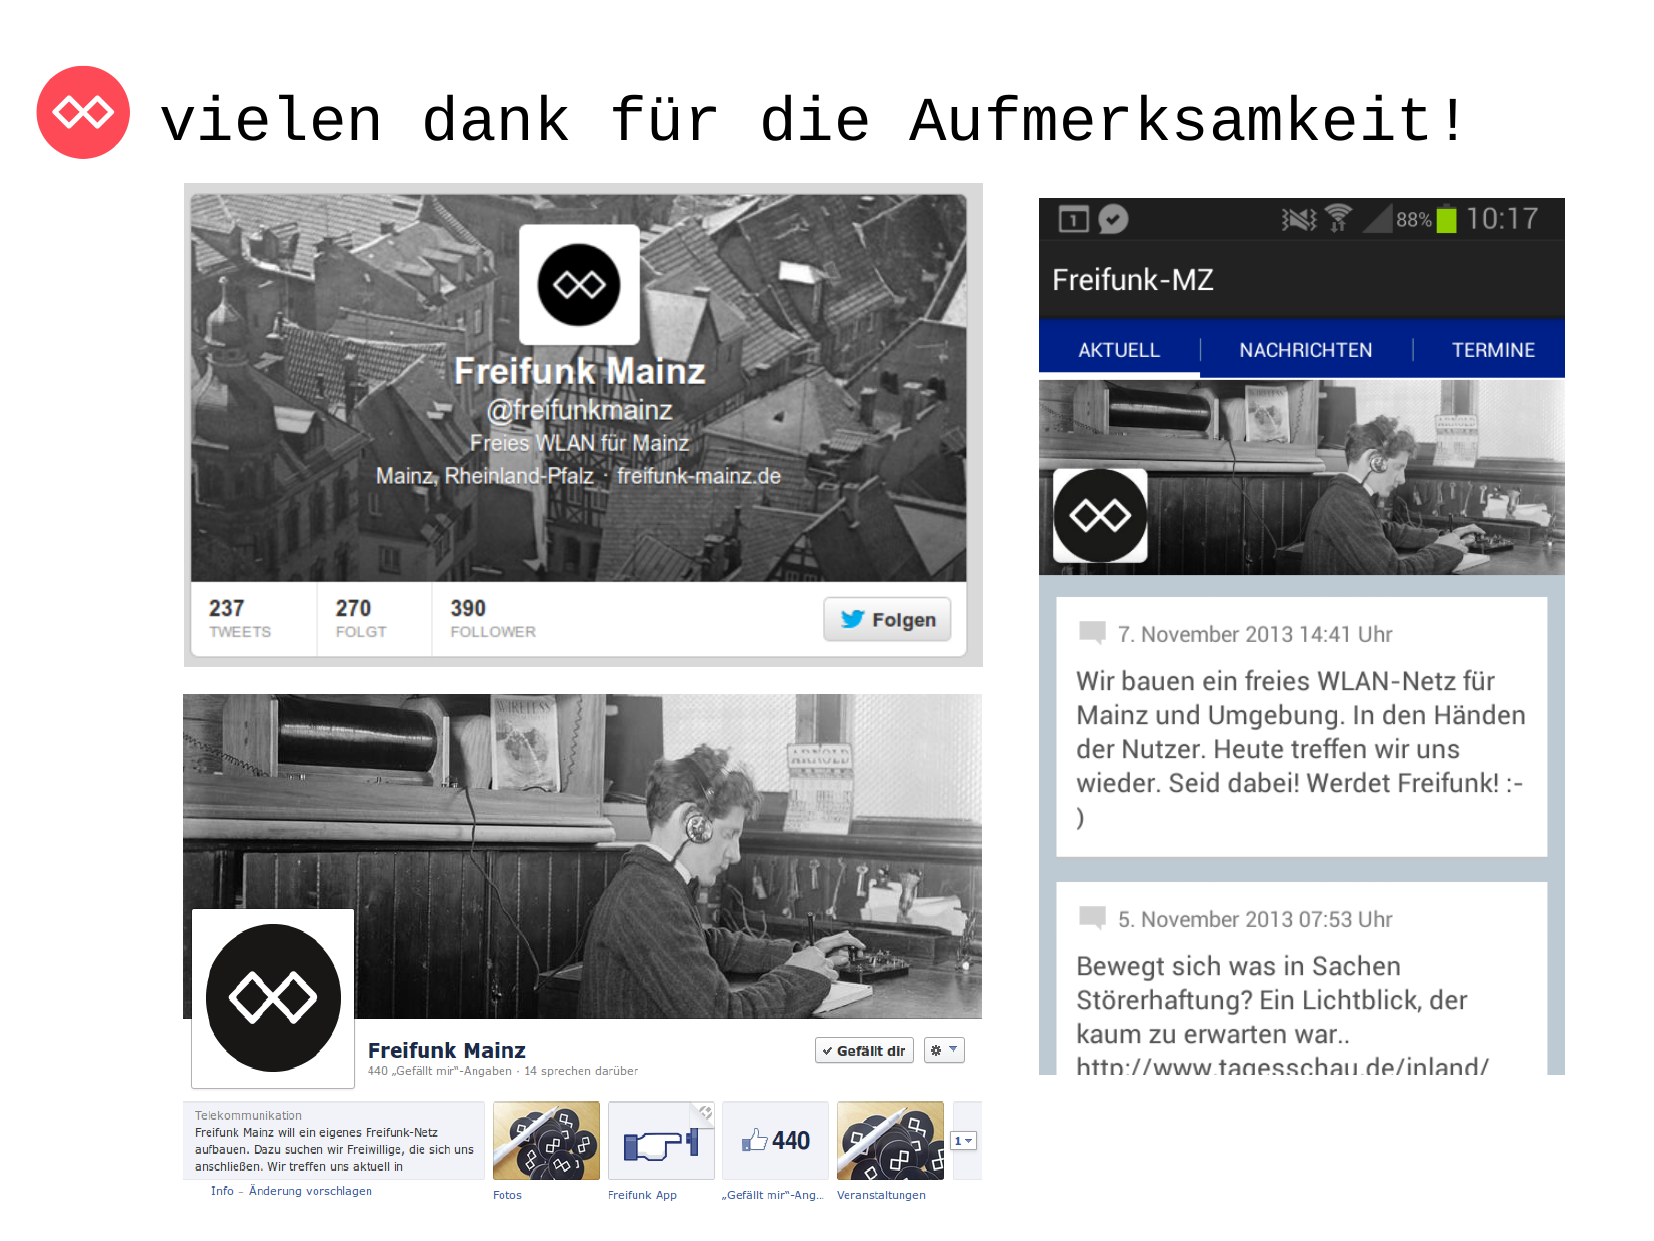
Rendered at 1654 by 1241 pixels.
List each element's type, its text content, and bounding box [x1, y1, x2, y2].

title vielen dank für die Aufmerksamkeit! [159, 19, 1648, 228]
picture [1039, 198, 1565, 1075]
picture [184, 183, 983, 667]
picture [17, 46, 149, 178]
picture [183, 694, 982, 1205]
